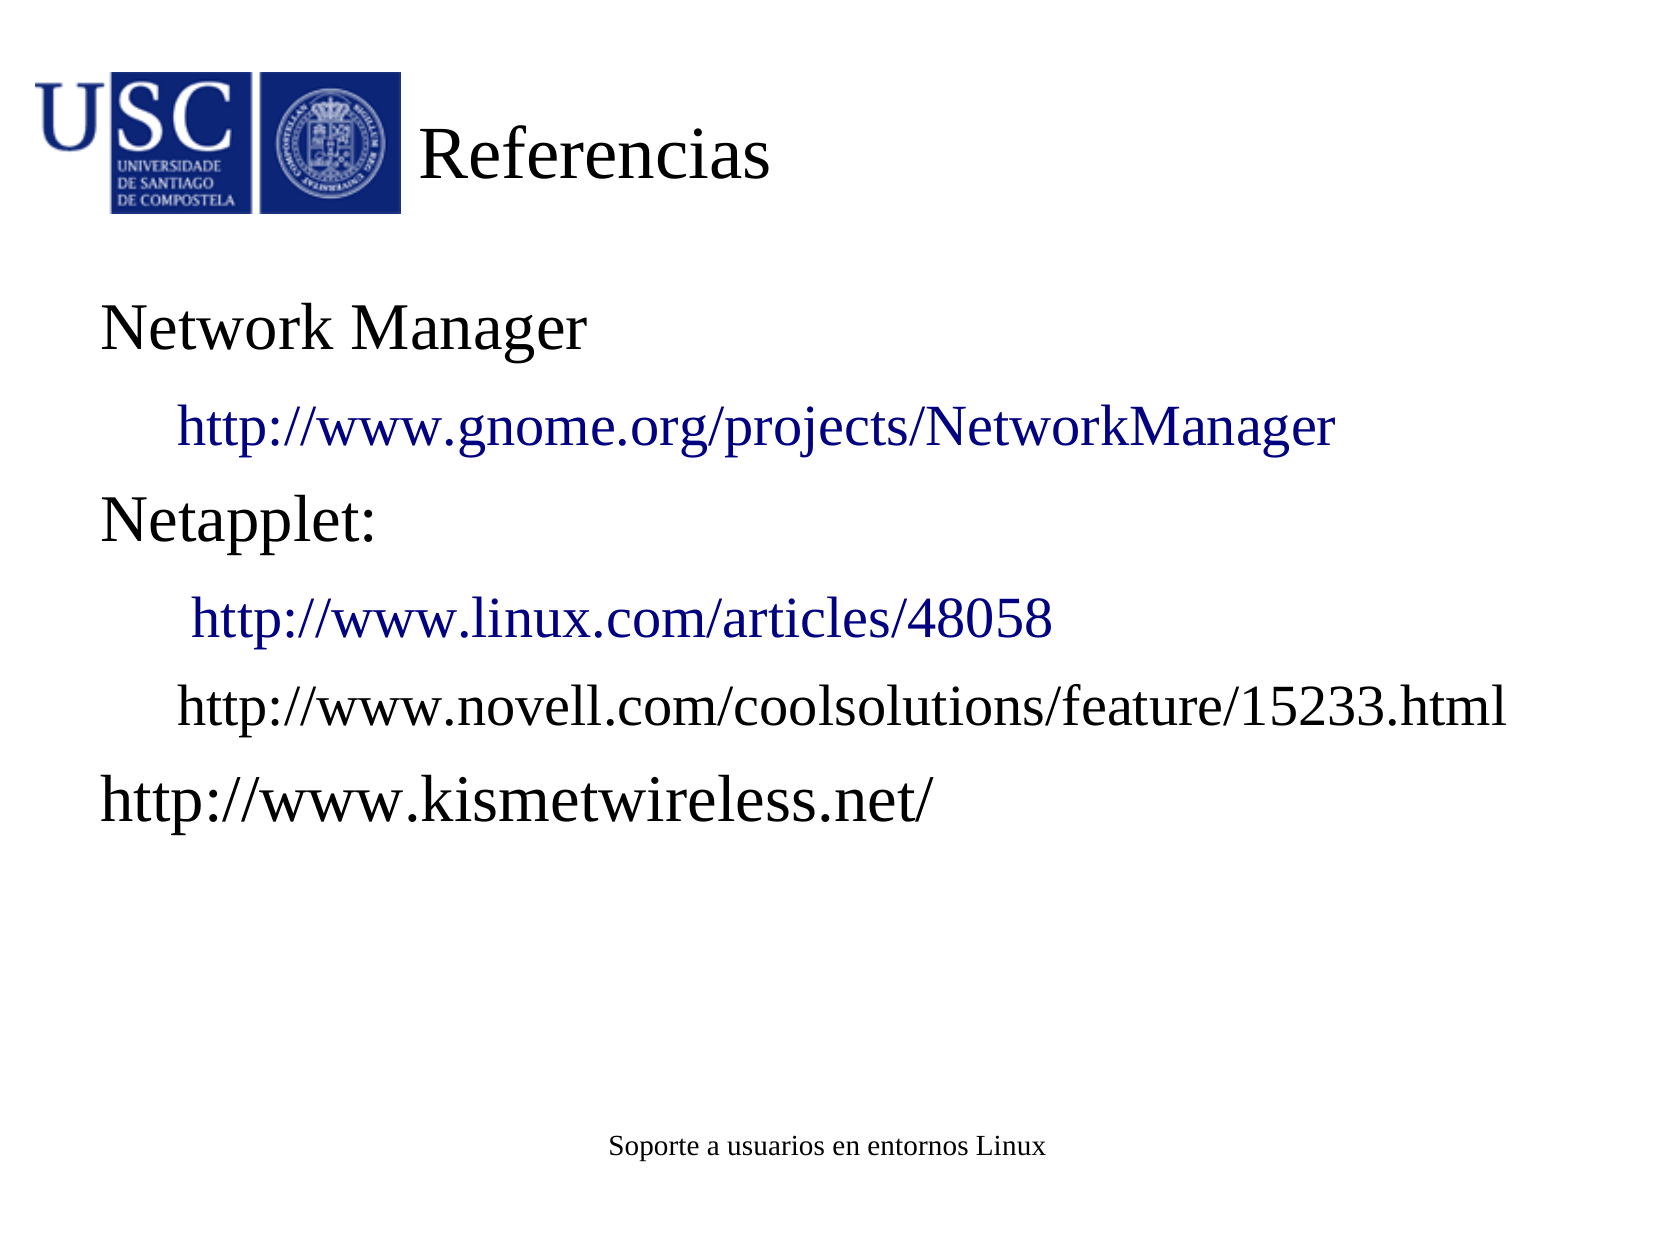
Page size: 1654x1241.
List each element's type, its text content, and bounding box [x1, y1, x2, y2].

title Referencias [418, 49, 1571, 257]
picture [35, 72, 401, 214]
list Network Manager http://www.gnome.org/projects/NetworkManager Netapplet: http://www.linux.com/articles/48058 http://www.novell.com/coolsolutions/feature/15233.html http://www.kismetwireless.net/ [82, 290, 1571, 1109]
